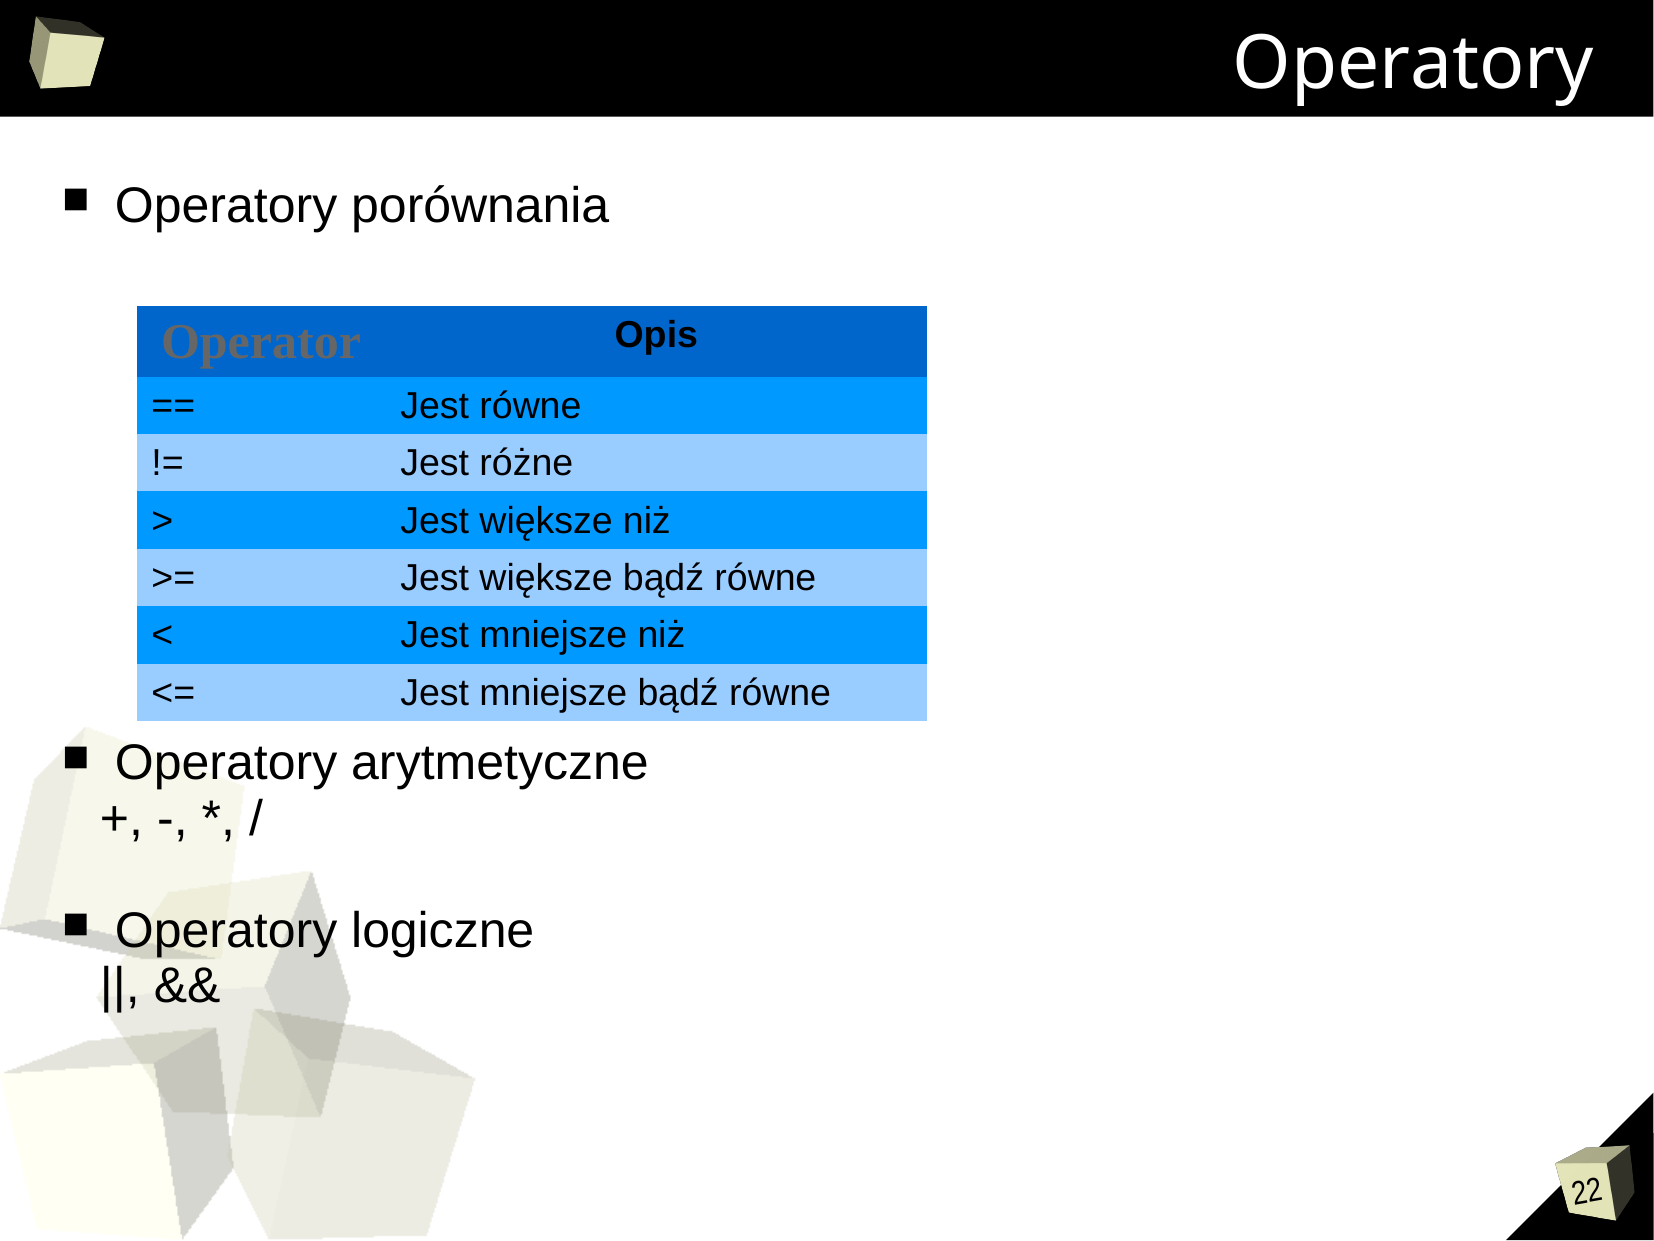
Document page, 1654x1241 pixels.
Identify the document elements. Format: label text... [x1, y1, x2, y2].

table_cell Jest różne [386, 434, 927, 491]
table_cell Jest równe [386, 377, 927, 434]
list Operatory porównania Operatory arytmetyczne +, -, *, / Operatory logiczne ||, && [44, 177, 1611, 1070]
table_cell Jest większe bądź równe [386, 549, 927, 606]
table_cell != [137, 434, 386, 491]
picture [0, 726, 477, 1241]
title Operatory [118, 0, 1595, 119]
table_cell Jest większe niż [386, 491, 927, 549]
table_cell == [137, 377, 386, 434]
table_cell <= [137, 664, 386, 721]
table_cell > [137, 491, 386, 549]
table_cell Jest mniejsze niż [386, 606, 927, 664]
table_header Operator [137, 306, 386, 377]
table_cell < [137, 606, 386, 664]
table_cell >= [137, 549, 386, 606]
table_cell Jest mniejsze bądź równe [386, 664, 927, 721]
table_header Opis [386, 306, 927, 377]
